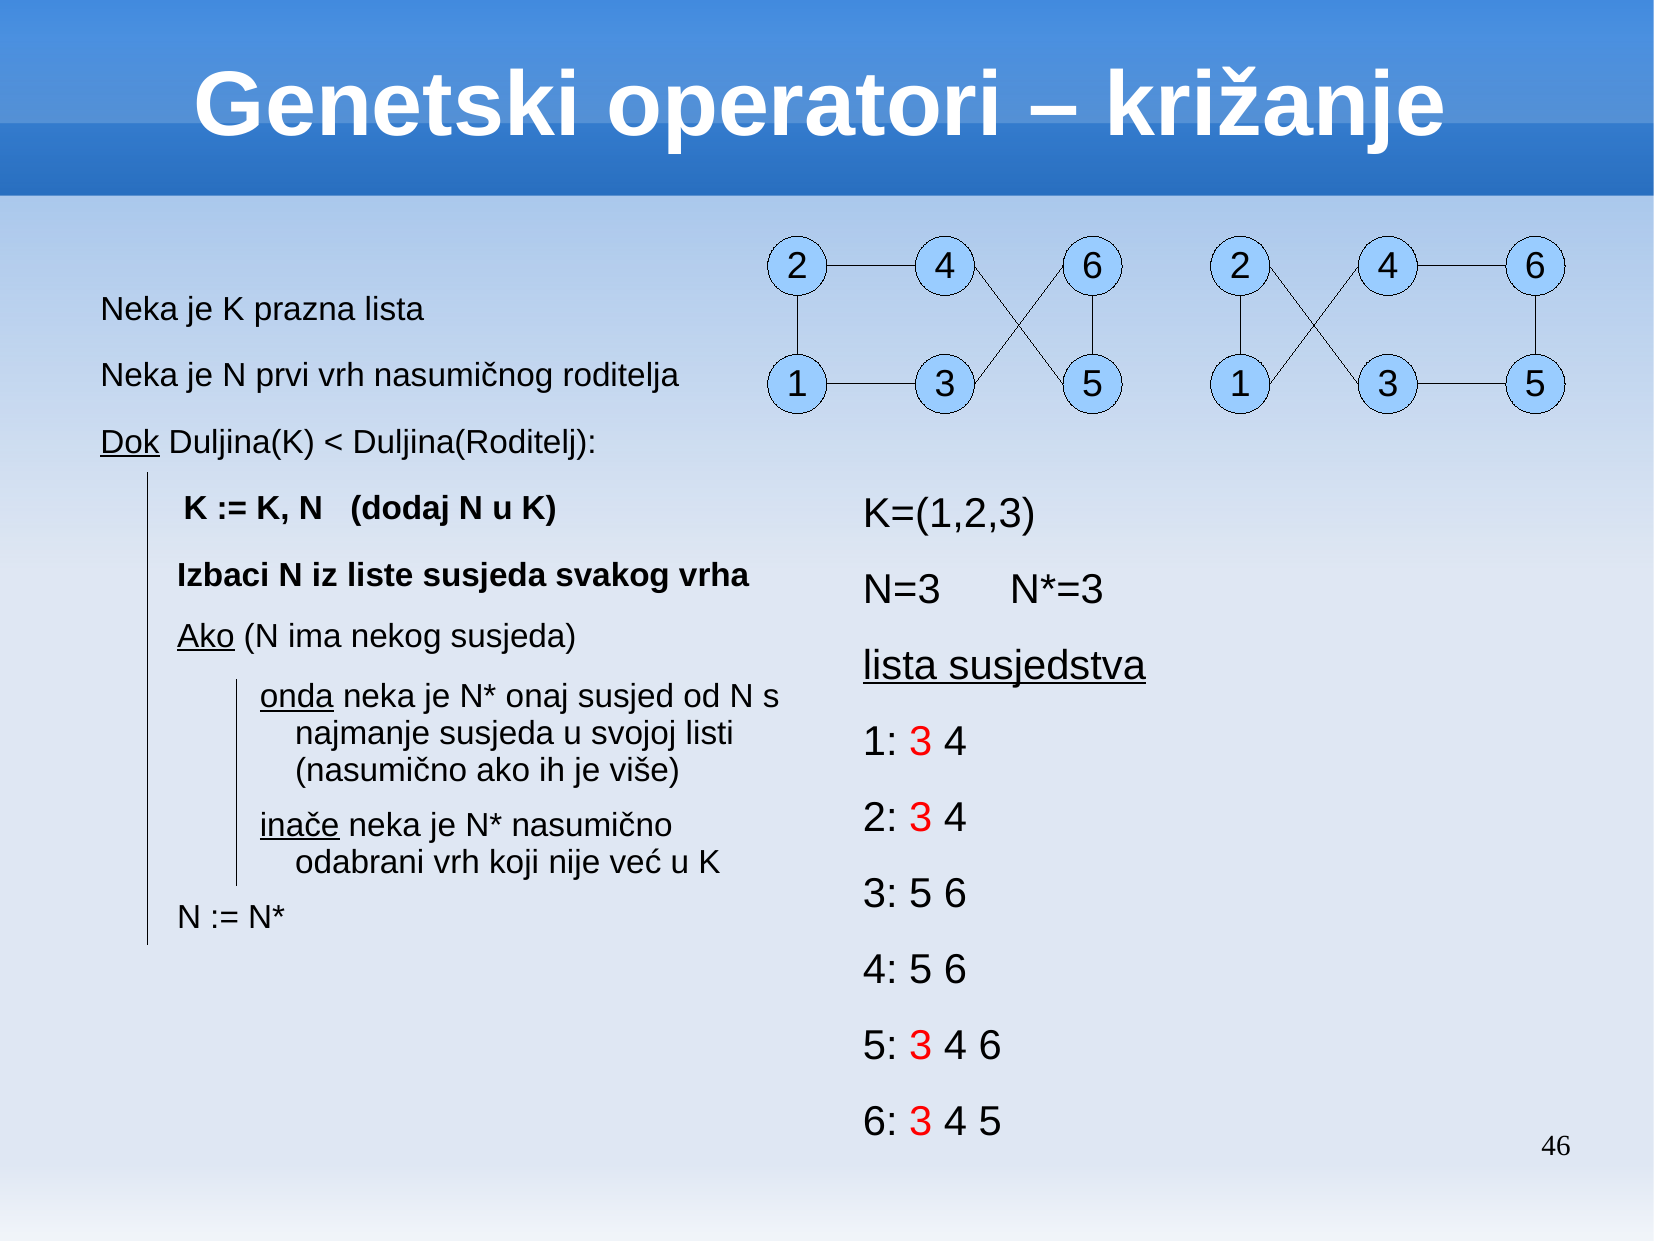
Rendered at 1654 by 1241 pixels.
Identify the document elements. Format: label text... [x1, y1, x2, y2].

text_box 1 [1210, 354, 1270, 414]
text_box 3 [1358, 354, 1418, 414]
text_box 5 [1062, 354, 1123, 414]
text_box 6 [1505, 236, 1566, 296]
text_box 5 [1505, 354, 1566, 414]
list Neka je K prazna lista Neka je N prvi vrh nasumičnog roditelja Dok Duljina(K) < Duljina(Roditelj): K := K, N (dodaj N u K) Izbaci N iz liste susjeda svakog vrha Ako (N ima nekog susjeda) onda neka je N* onaj susjed od N s najmanje susjeda u svojoj listi (nasumično ako ih je više) inače neka je N* nasumično odabrani vrh koji nije već u K N := N* [82, 290, 809, 1134]
text_box 4 [915, 236, 975, 296]
text_box 2 [1210, 236, 1270, 296]
text_box 4 [1358, 236, 1418, 296]
list K=(1,2,3) N=3 N*=3 lista susjedstva 1: 3 4 2: 3 4 3: 5 6 4: 5 6 5: 3 4 6 6: 3 4 5 [845, 290, 1572, 1211]
text_box 3 [915, 354, 975, 414]
title Genetski operatori – križanje [76, 0, 1565, 208]
text_box 2 [767, 236, 827, 296]
text_box 1 [767, 354, 827, 414]
text_box 6 [1063, 236, 1123, 296]
picture [0, 0, 1654, 1241]
